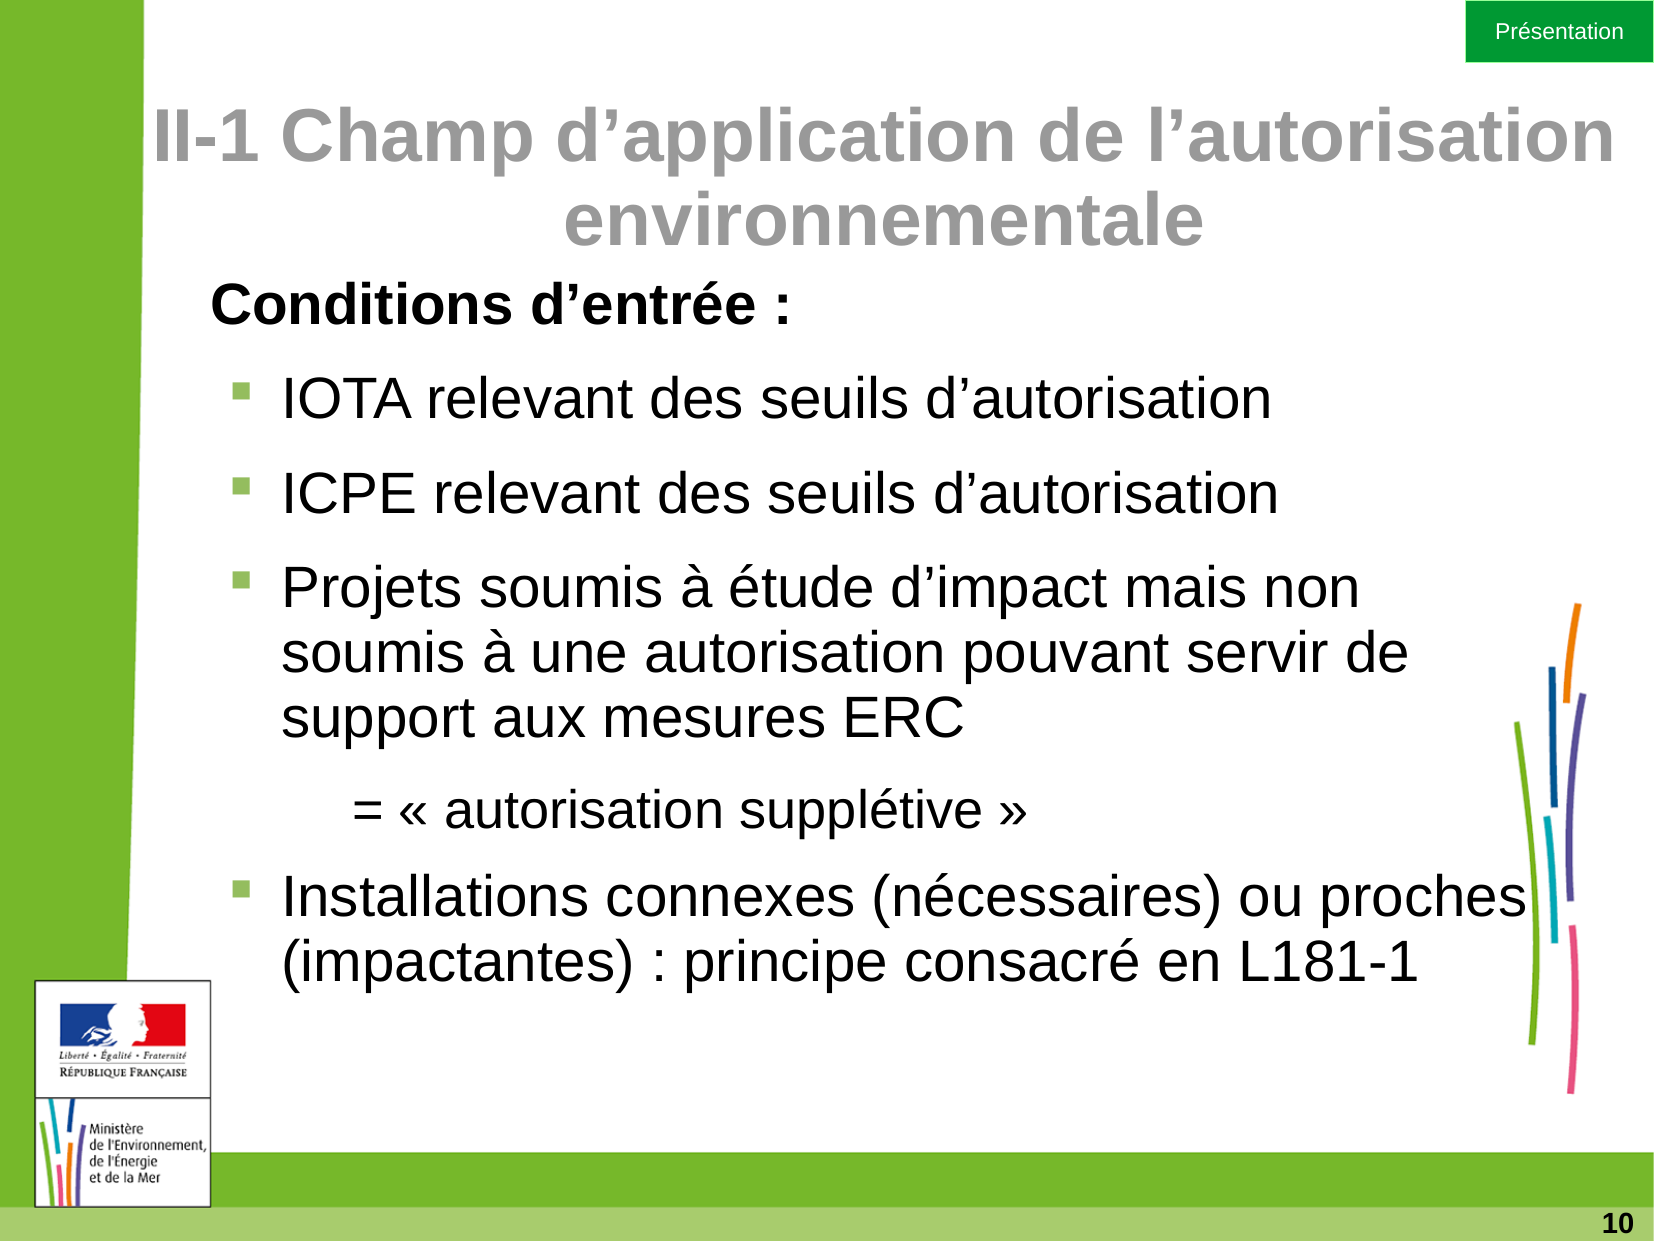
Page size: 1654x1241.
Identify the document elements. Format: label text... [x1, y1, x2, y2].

text_box Présentation [1465, 0, 1654, 63]
list Conditions d’entrée : IOTA relevant des seuils d’autorisation ICPE relevant des seuils d’autorisation Projets soumis à étude d’impact mais non soumis à une autorisation pouvant servir de support aux mesures ERC = « autorisation supplétive » Installations connexes (nécessaires) ou proches (impactantes) : principe consacré en L181-1 [210, 271, 1540, 1172]
title II-1 Champ d’application de l’autorisation environnementale [140, 73, 1629, 281]
picture [0, 0, 1654, 1241]
